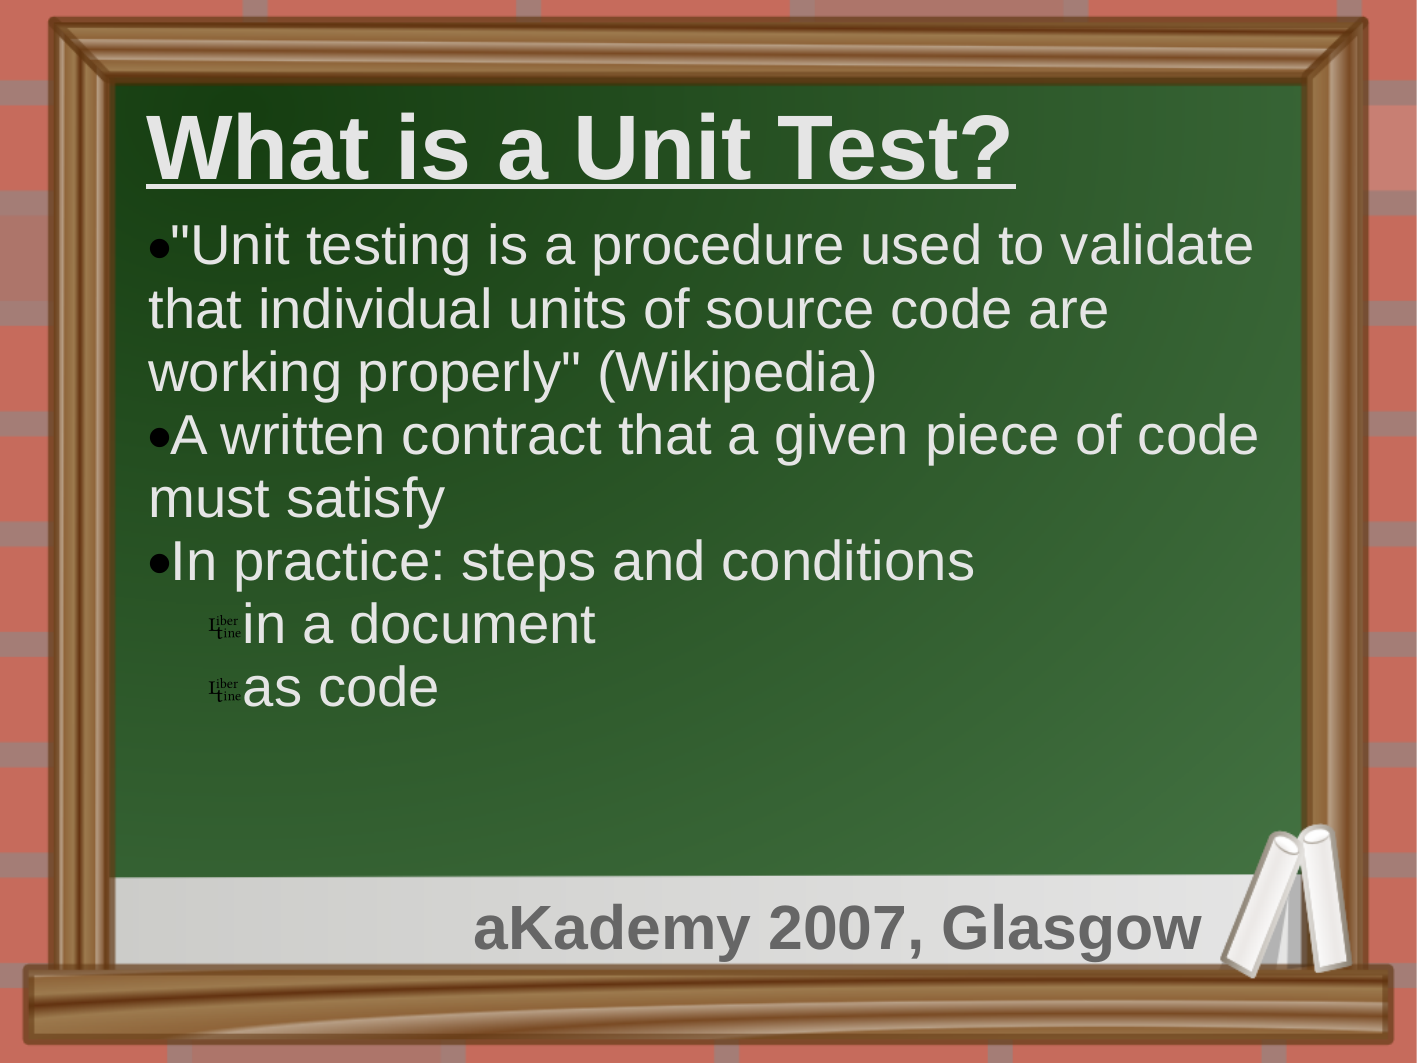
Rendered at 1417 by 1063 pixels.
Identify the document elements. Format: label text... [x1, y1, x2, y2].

text_box "Unit testing is a procedure used to validate that individual units of source code are working properly" (Wikipedia) A written contract that a given piece of code must satisfy In practice: steps and conditions in a document as code [133, 206, 1287, 863]
picture [0, 0, 1417, 1063]
text_box What is a Unit Test? [131, 88, 1313, 210]
